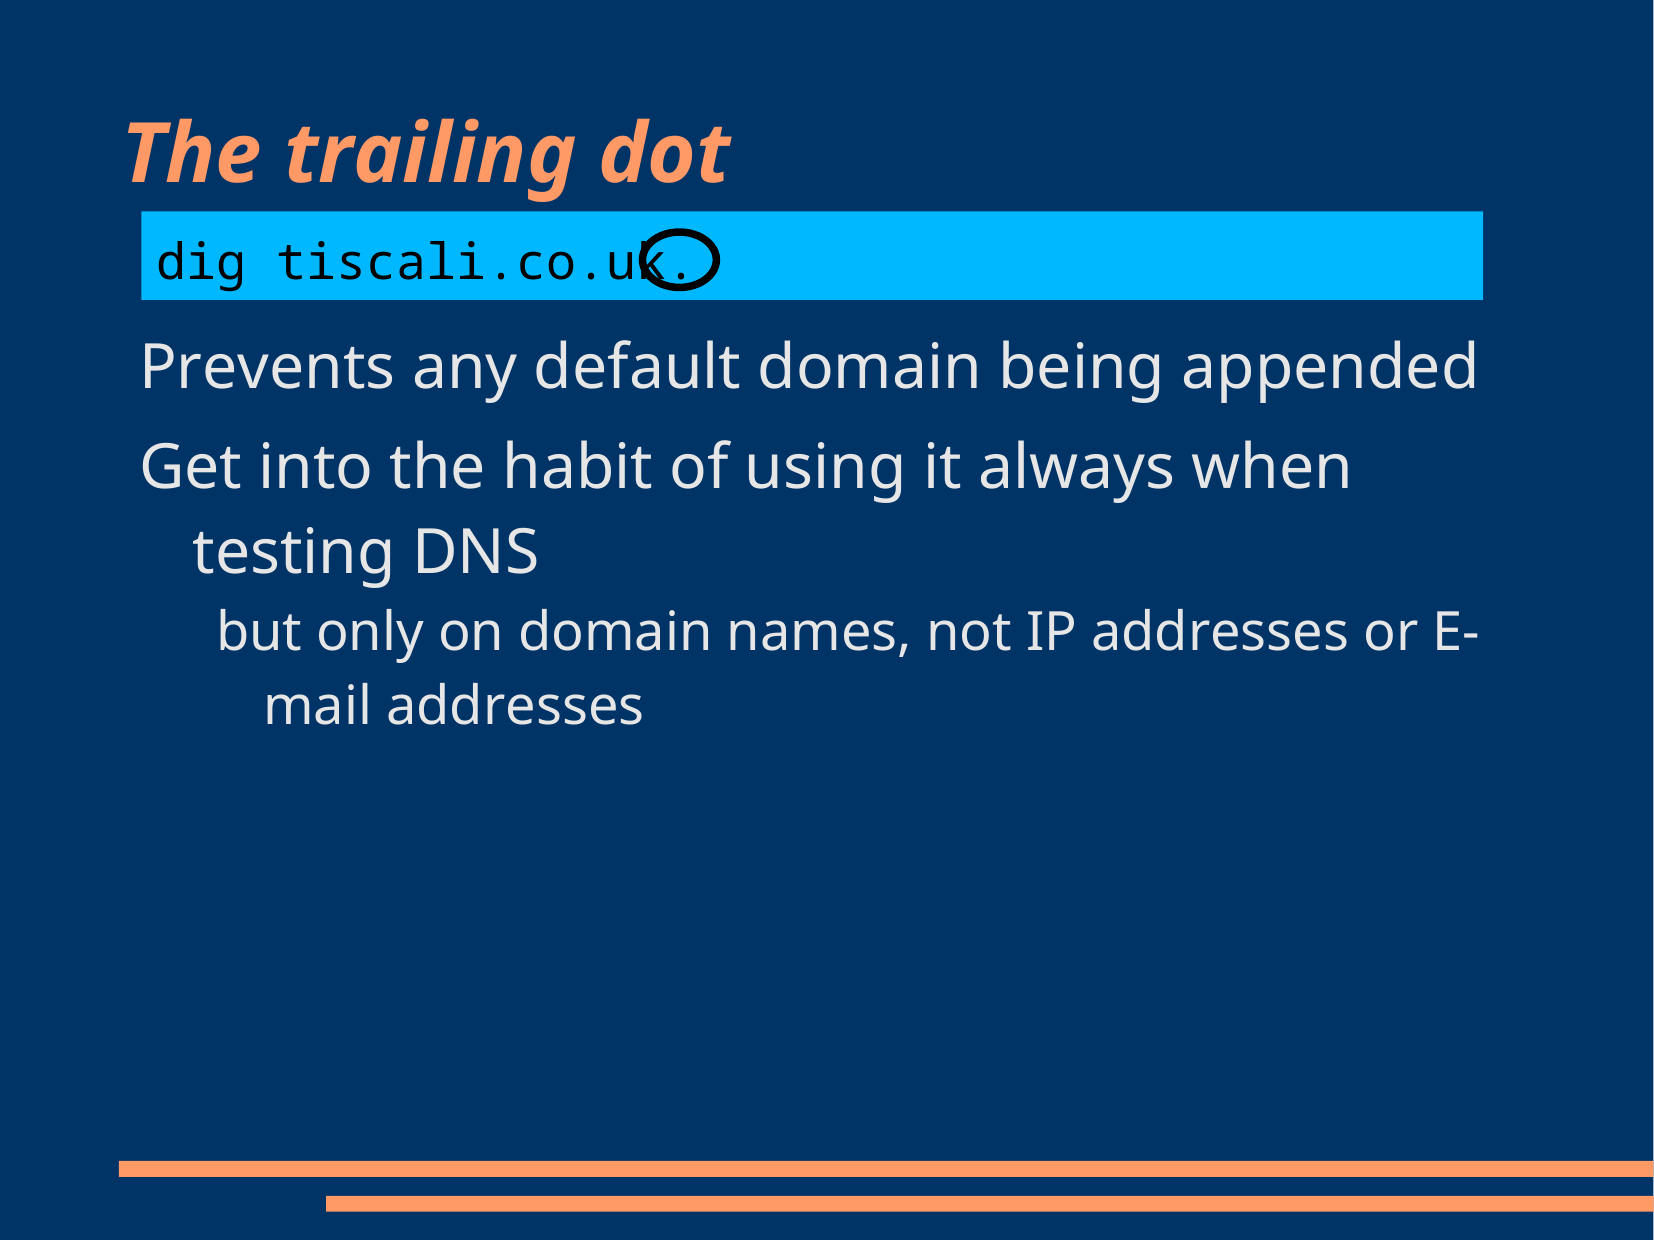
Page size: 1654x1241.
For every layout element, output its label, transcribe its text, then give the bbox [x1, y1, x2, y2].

title The trailing dot [121, 46, 1534, 254]
text_box dig tiscali.co.uk. [141, 211, 1484, 300]
list Prevents any default domain being appended Get into the habit of using it always when testing DNS but only on domain names, not IP addresses or E-mail addresses [121, 322, 1561, 1133]
